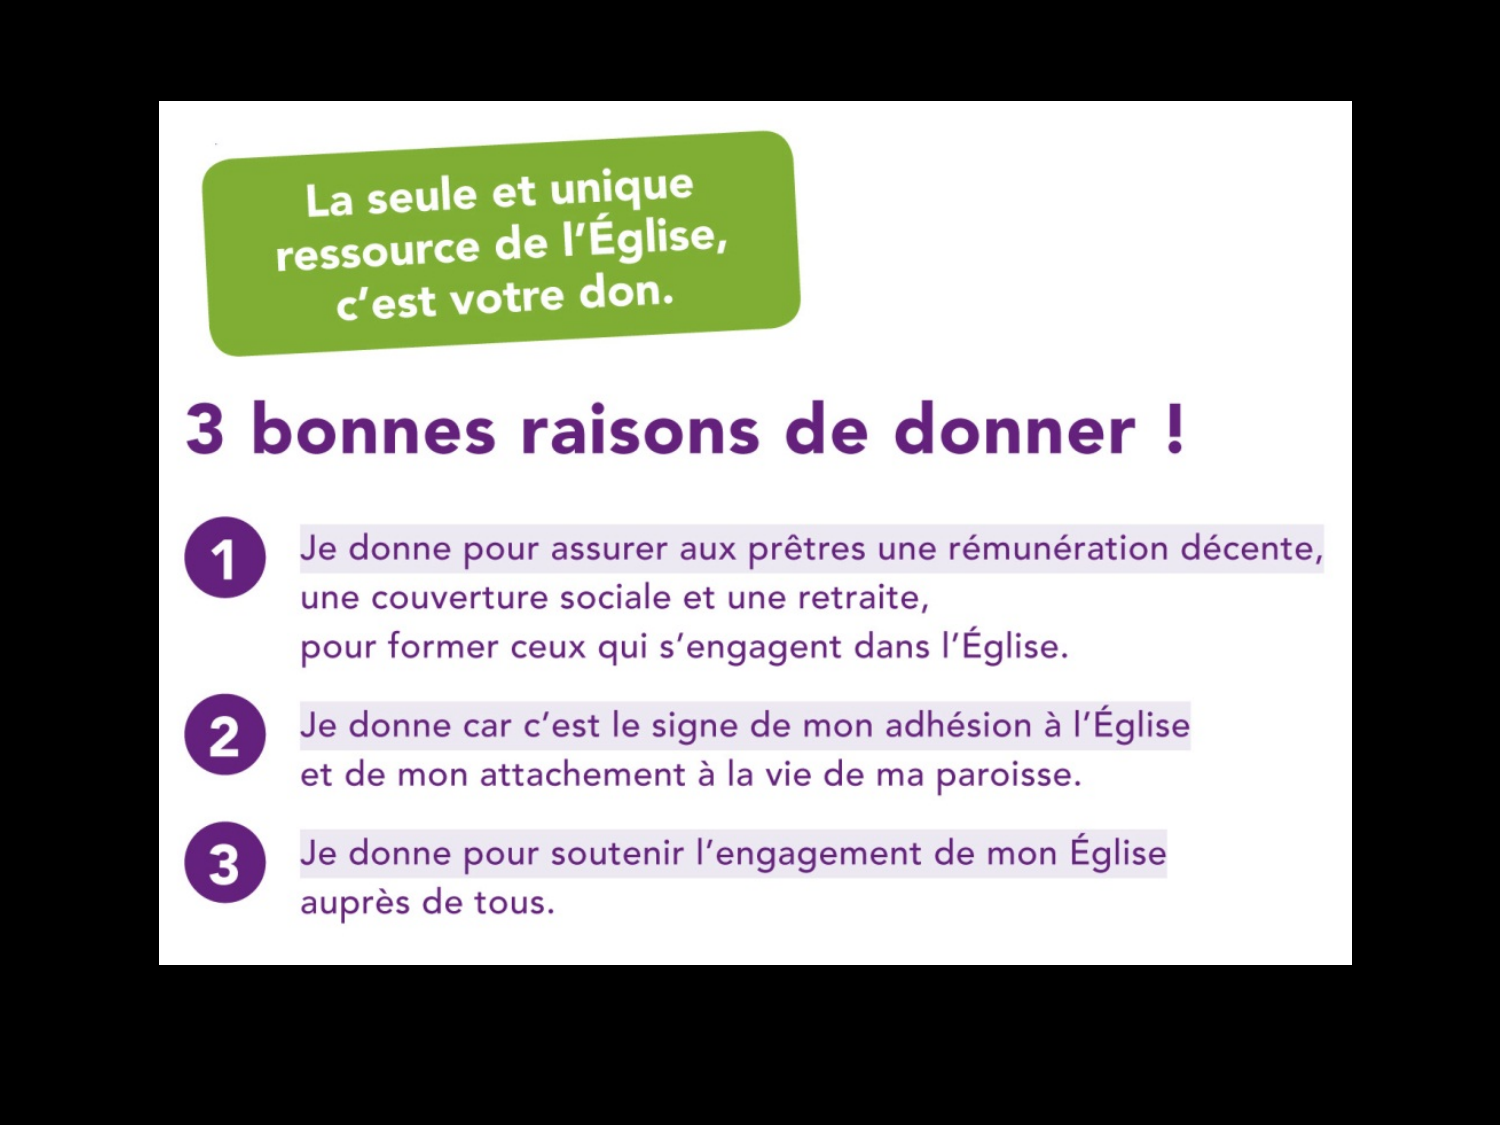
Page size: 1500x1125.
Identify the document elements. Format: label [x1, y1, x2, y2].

picture [159, 101, 1352, 965]
